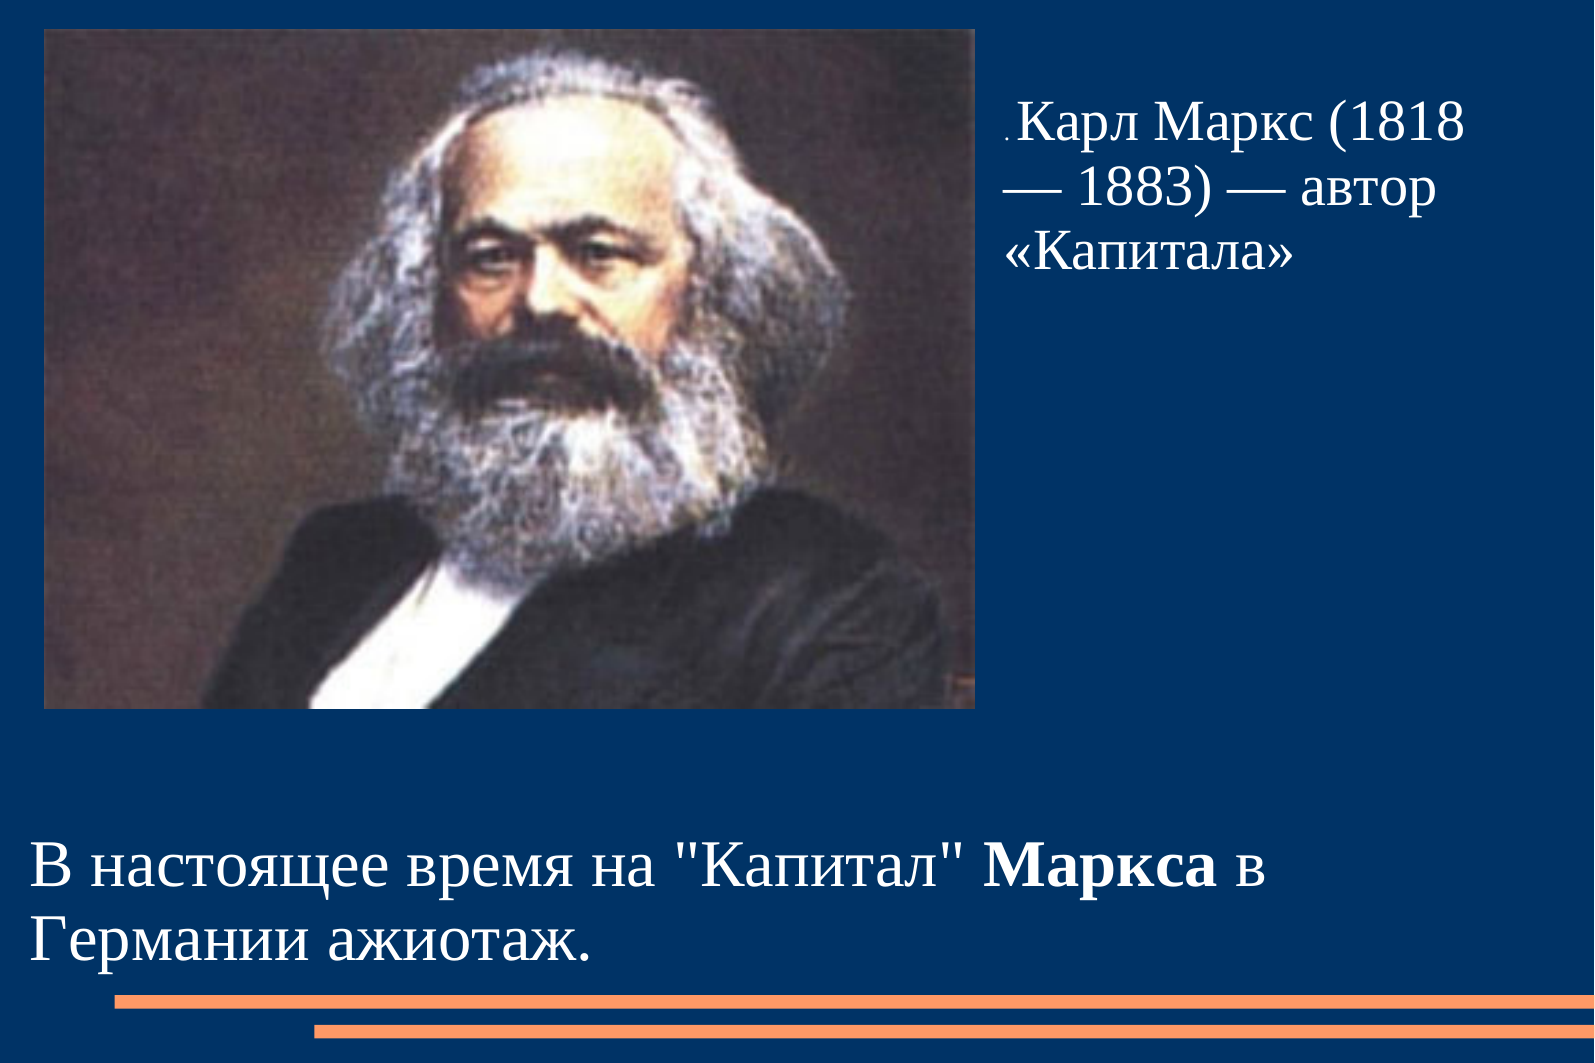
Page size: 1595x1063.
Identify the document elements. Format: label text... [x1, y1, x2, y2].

text_box . Карл Маркс (1818 — 1883) — автор «Капитала» [1003, 88, 1536, 286]
text_box В настоящее время на "Капитал" Маркса в Германии ажиотаж. [29, 826, 1506, 975]
picture [44, 29, 975, 709]
